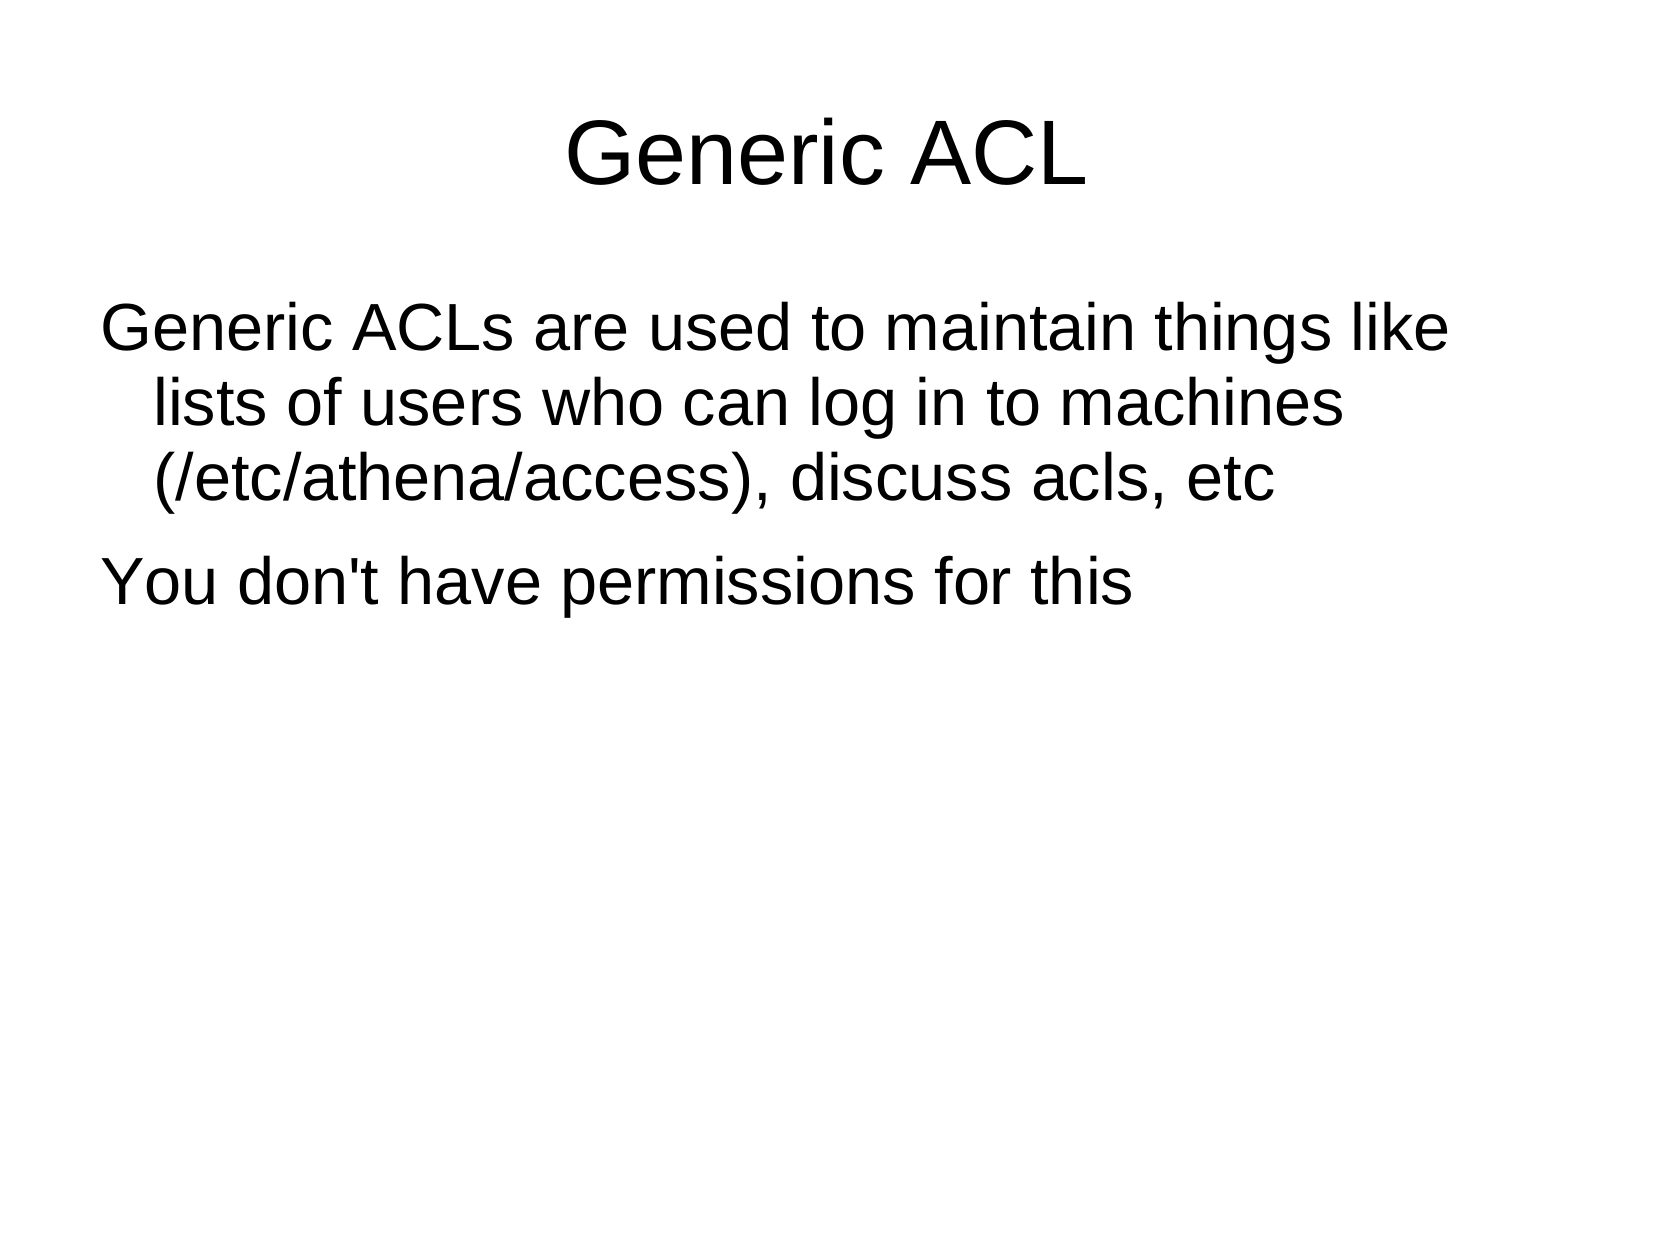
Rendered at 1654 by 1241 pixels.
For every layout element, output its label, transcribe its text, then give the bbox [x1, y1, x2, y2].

list Generic ACLs are used to maintain things like lists of users who can log in to machines (/etc/athena/access), discuss acls, etc You don't have permissions for this [82, 290, 1571, 1109]
title Generic ACL [82, 49, 1571, 257]
